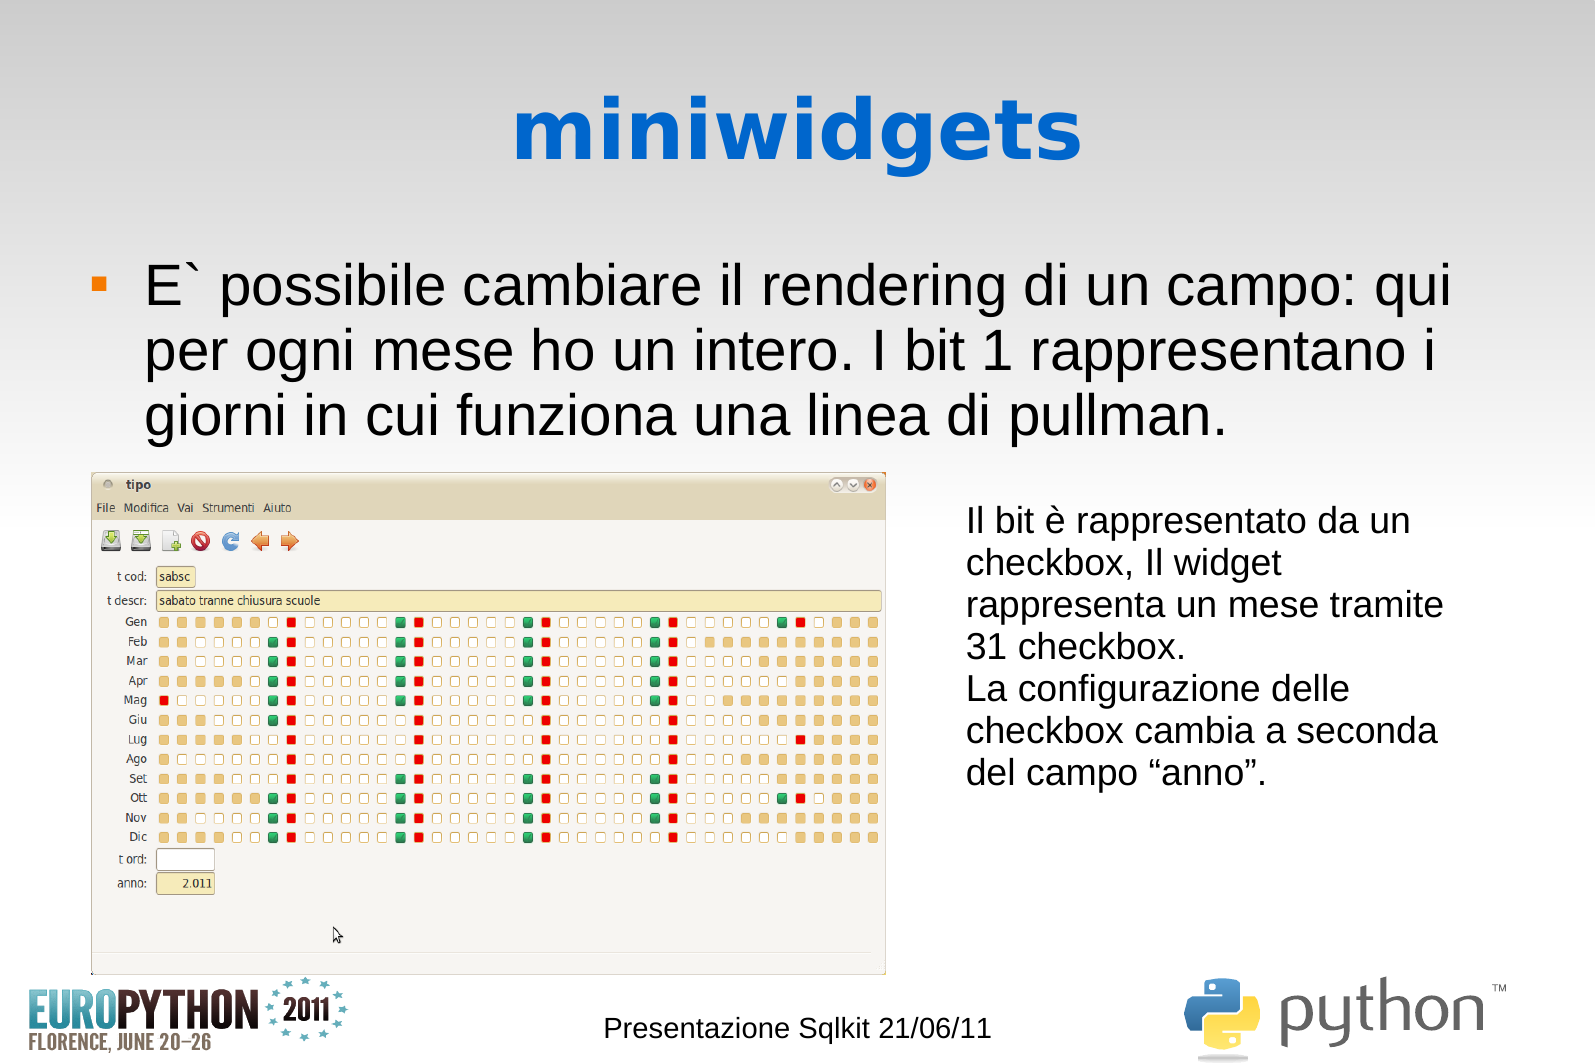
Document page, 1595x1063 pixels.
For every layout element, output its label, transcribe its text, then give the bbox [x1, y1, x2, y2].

title miniwidgets [79, 49, 1515, 213]
text_box Il bit è rappresentato da un checkbox, Il widget rappresenta un mese tramite 31 checkbox. La configurazione delle checkbox cambia a seconda del campo “anno”. [951, 491, 1506, 843]
picture [29, 472, 886, 1058]
list E` possibile cambiare il rendering di un campo: qui per ogni mese ho un intero. I bit 1 rappresentano i giorni in cui funziona una linea di pullman. [74, 253, 1510, 940]
